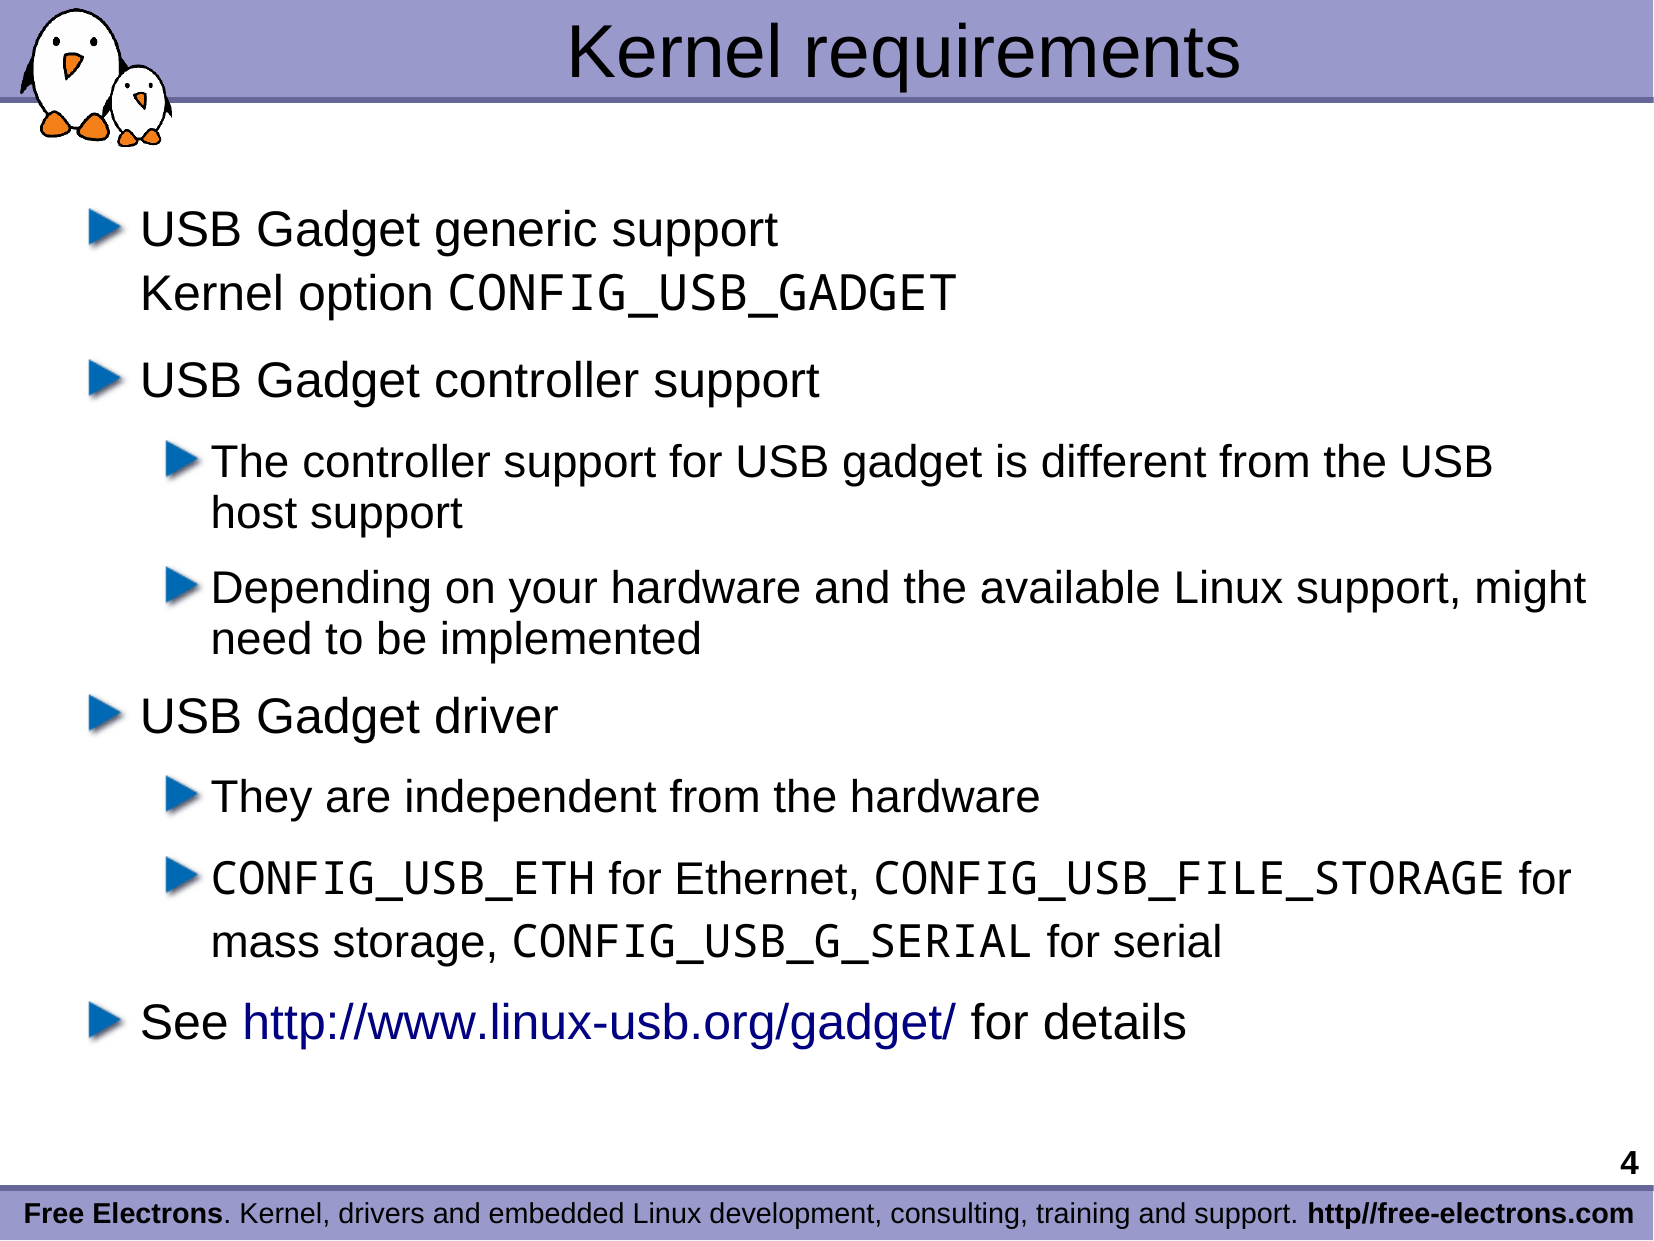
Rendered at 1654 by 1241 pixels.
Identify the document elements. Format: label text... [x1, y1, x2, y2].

list USB Gadget generic support Kernel option CONFIG_USB_GADGET USB Gadget controller support The controller support for USB gadget is different from the USB host support Depending on your hardware and the available Linux support, might need to be implemented USB Gadget driver They are independent from the hardware CONFIG_USB_ETH for Ethernet, CONFIG_USB_FILE_STORAGE for mass storage, CONFIG_USB_G_SERIAL for serial See http://www.linux-usb.org/gadget/ for details [68, 201, 1592, 1118]
title Kernel requirements [178, 4, 1631, 98]
picture [20, 8, 172, 147]
